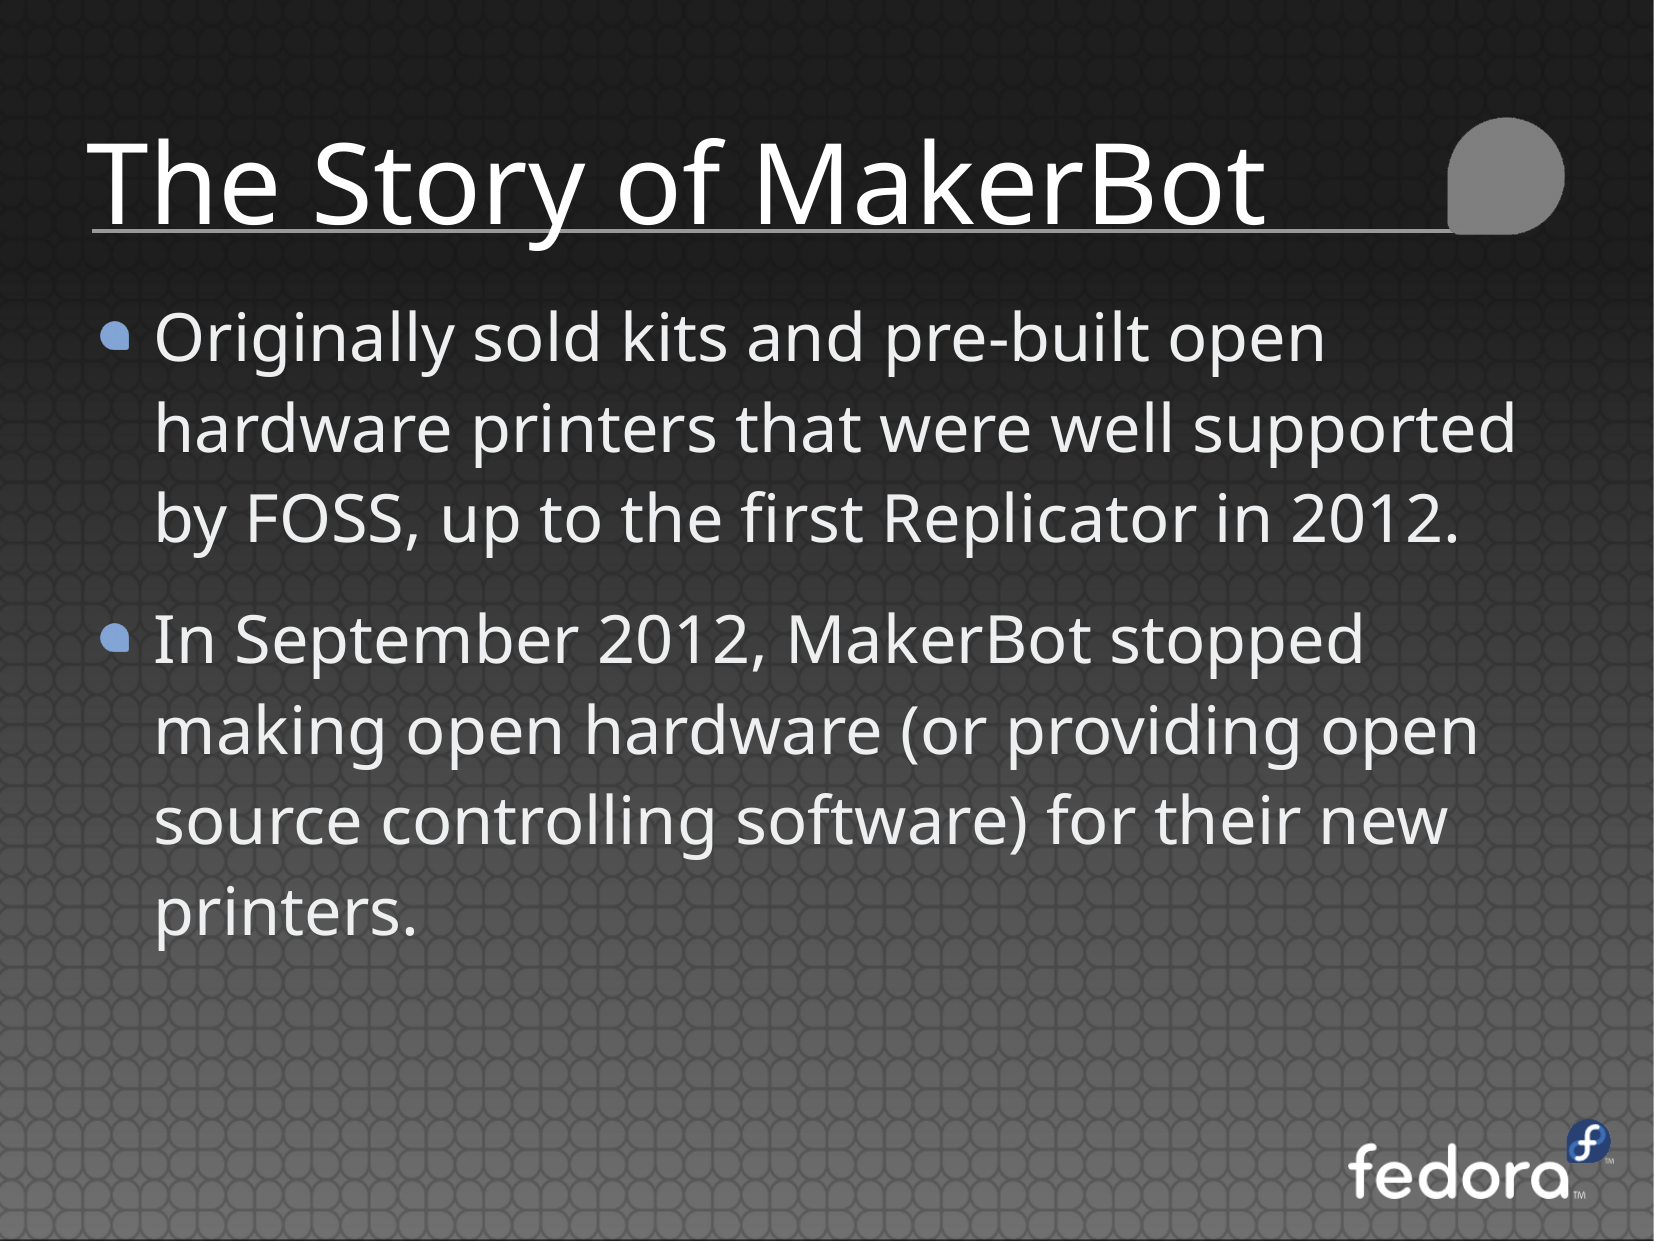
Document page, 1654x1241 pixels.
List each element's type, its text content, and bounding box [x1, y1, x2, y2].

title The Story of MakerBot [86, 112, 1576, 249]
picture [0, 0, 1654, 1241]
list Originally sold kits and pre-built open hardware printers that were well supported by FOSS, up to the first Replicator in 2012. In September 2012, MakerBot stopped making open hardware (or providing open source controlling software) for their new printers. [82, 290, 1571, 1010]
